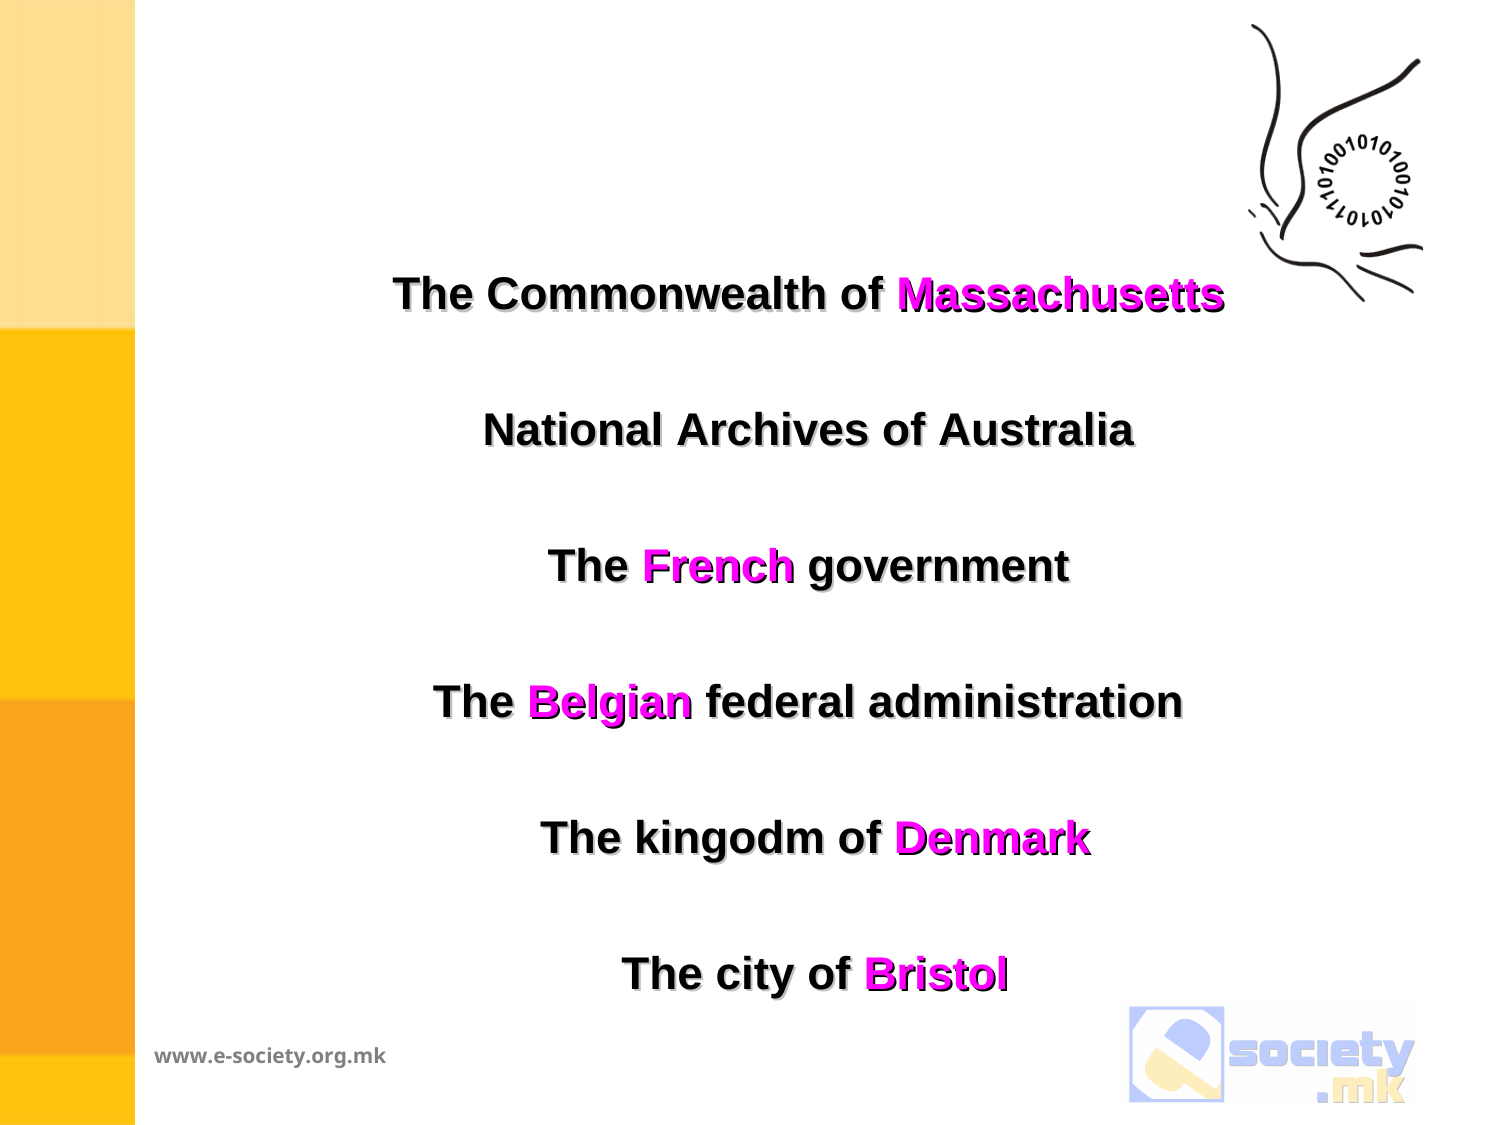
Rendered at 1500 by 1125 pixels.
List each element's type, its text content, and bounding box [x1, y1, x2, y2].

picture [1248, 24, 1424, 262]
picture [0, 0, 135, 1125]
subtitle The Commonwealth of Massachusetts National Archives of Australia The French government The Belgian federal administration The kingodm of Denmark The city of Bristol [169, 262, 1425, 1006]
